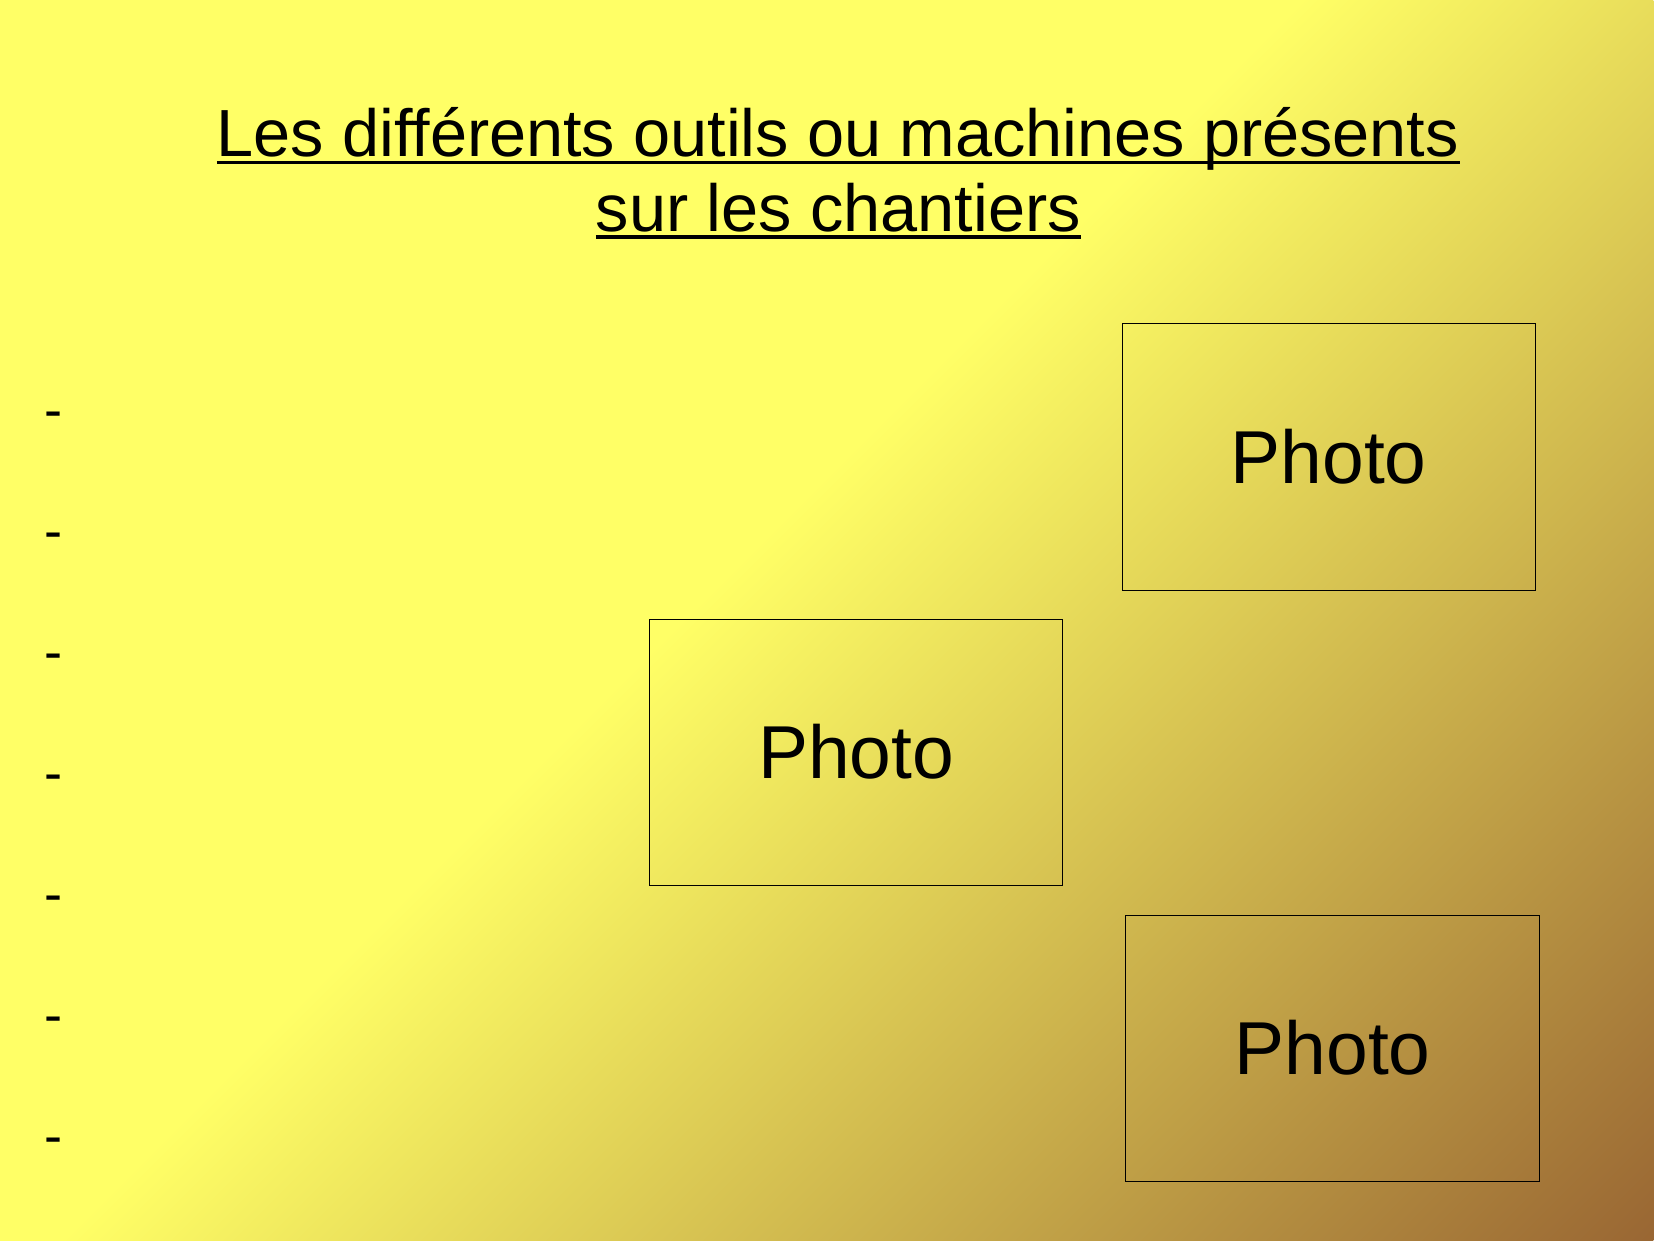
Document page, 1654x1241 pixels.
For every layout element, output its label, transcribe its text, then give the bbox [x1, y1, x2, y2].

text_box Photo [649, 619, 1063, 886]
text_box - - - - - - - [29, 372, 562, 1174]
text_box Photo [1122, 323, 1536, 591]
text_box Photo [1125, 915, 1540, 1182]
text_box Les différents outils ou machines présents sur les chantiers [188, 88, 1489, 254]
